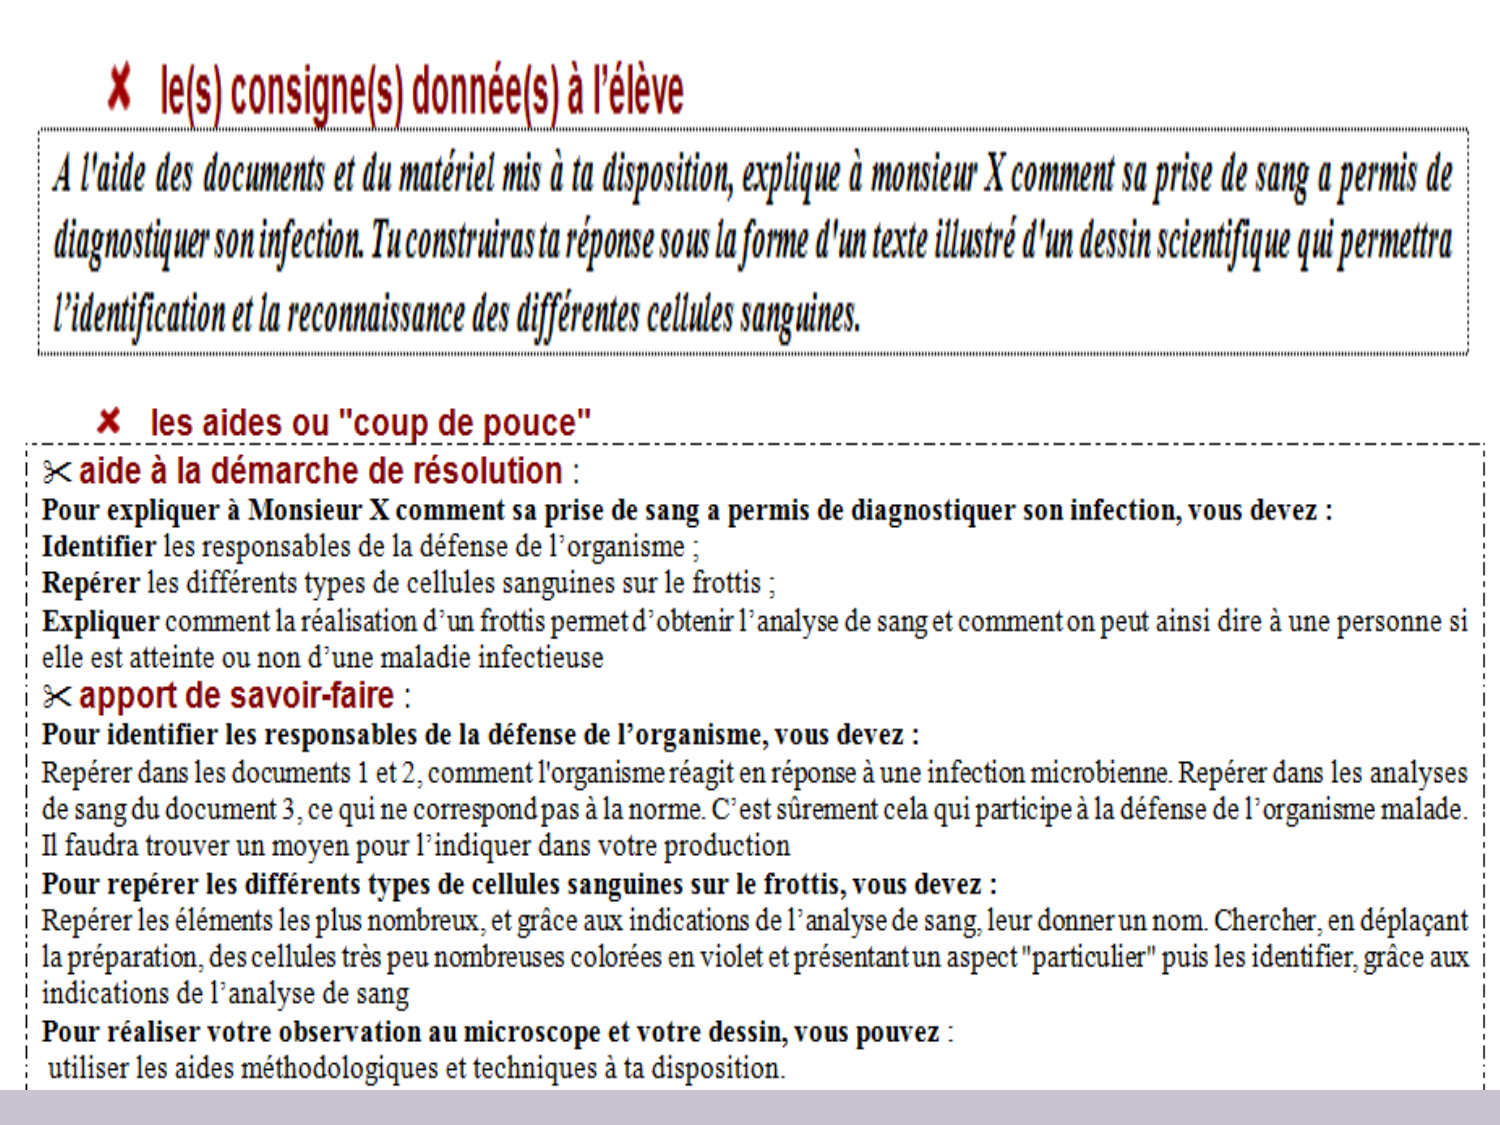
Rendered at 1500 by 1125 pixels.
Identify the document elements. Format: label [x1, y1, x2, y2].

text_box [0, 399, 1500, 1090]
picture [0, 0, 1500, 399]
